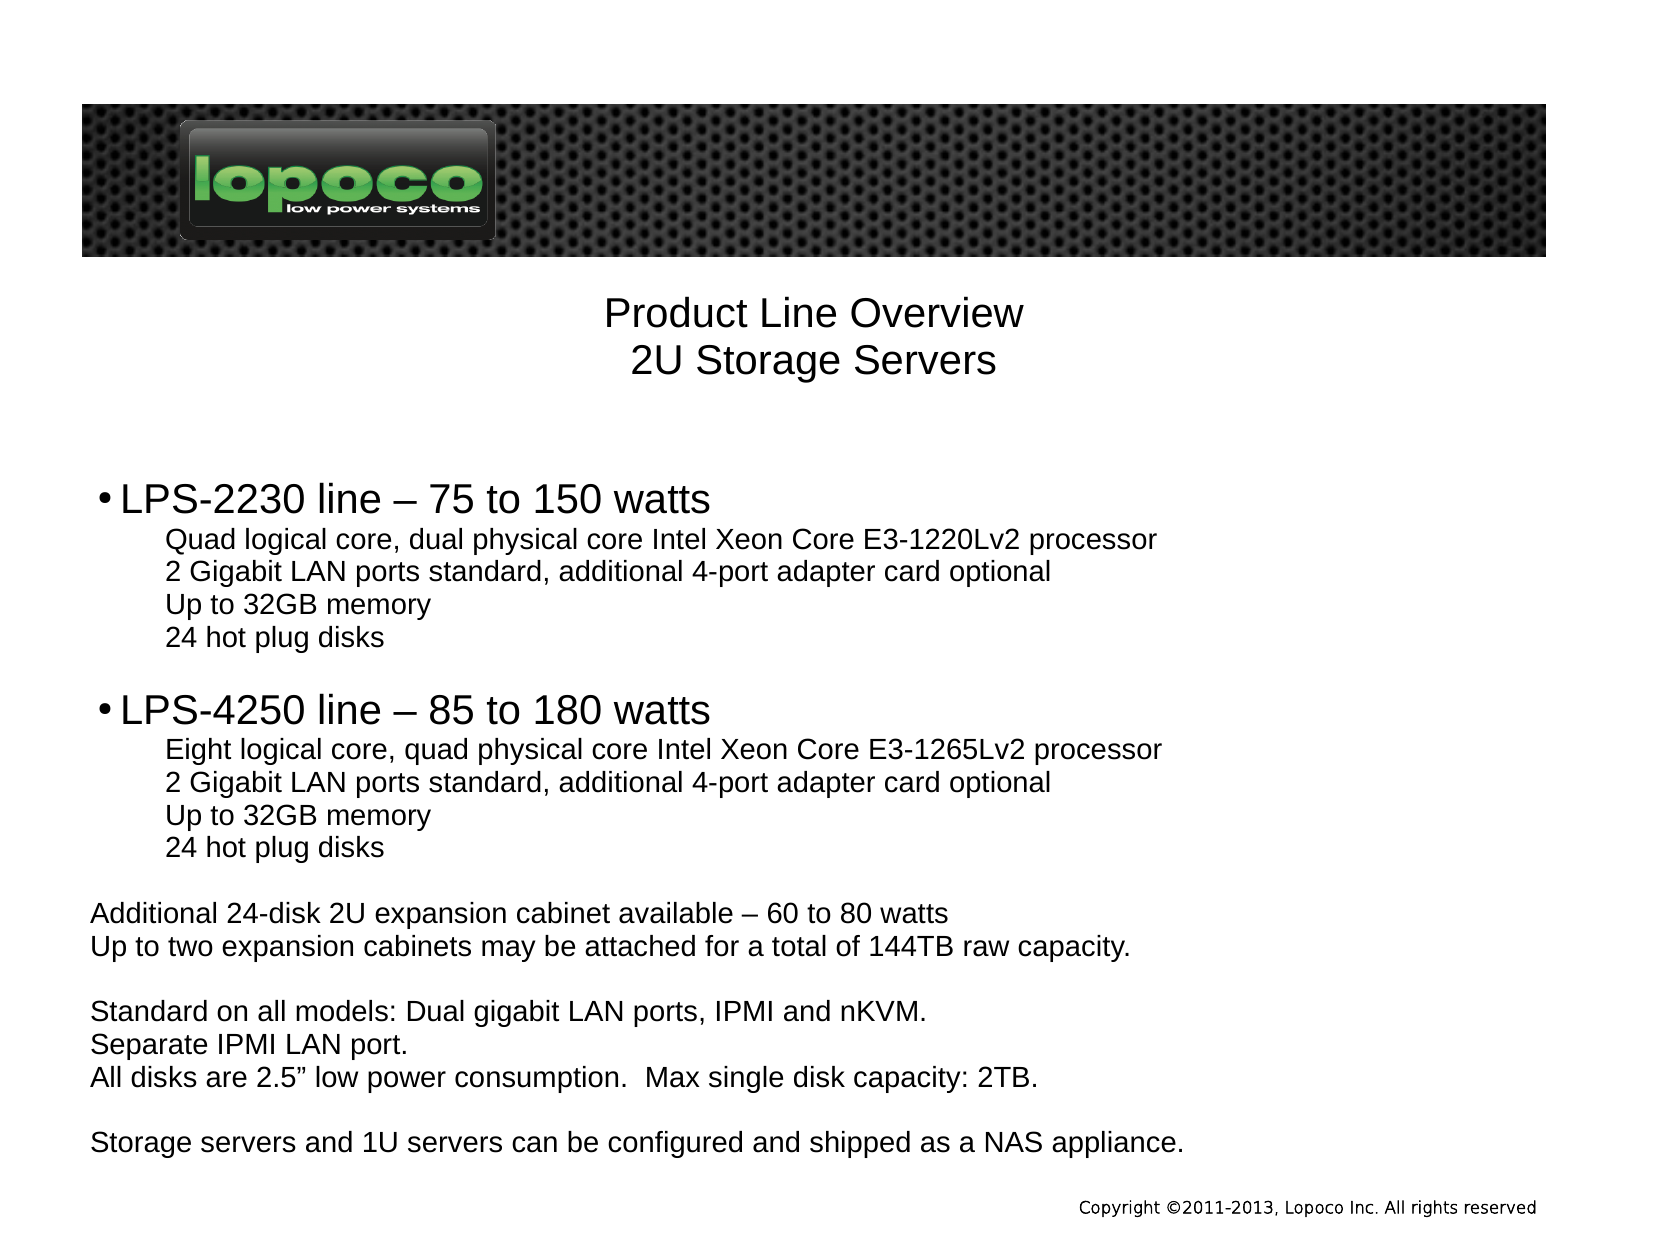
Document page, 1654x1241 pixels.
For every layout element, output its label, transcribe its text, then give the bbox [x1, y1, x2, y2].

subtitle Product Line Overview 2U Storage Servers LPS-2230 line – 75 to 150 watts Quad logical core, dual physical core Intel Xeon Core E3-1220Lv2 processor 2 Gigabit LAN ports standard, additional 4-port adapter card optional Up to 32GB memory 24 hot plug disks LPS-4250 line – 85 to 180 watts Eight logical core, quad physical core Intel Xeon Core E3-1265Lv2 processor 2 Gigabit LAN ports standard, additional 4-port adapter card optional Up to 32GB memory 24 hot plug disks Additional 24-disk 2U expansion cabinet available – 60 to 80 watts Up to two expansion cabinets may be attached for a total of 144TB raw capacity. Standard on all models: Dual gigabit LAN ports, IPMI and nKVM. Separate IPMI LAN port. All disks are 2.5” low power consumption. Max single disk capacity: 2TB. Storage servers and 1U servers can be configured and shipped as a NAS appliance. Copyright ©2011-2013, Lopoco Inc. All rights reserved [90, 290, 1538, 1231]
picture [82, 104, 1546, 257]
